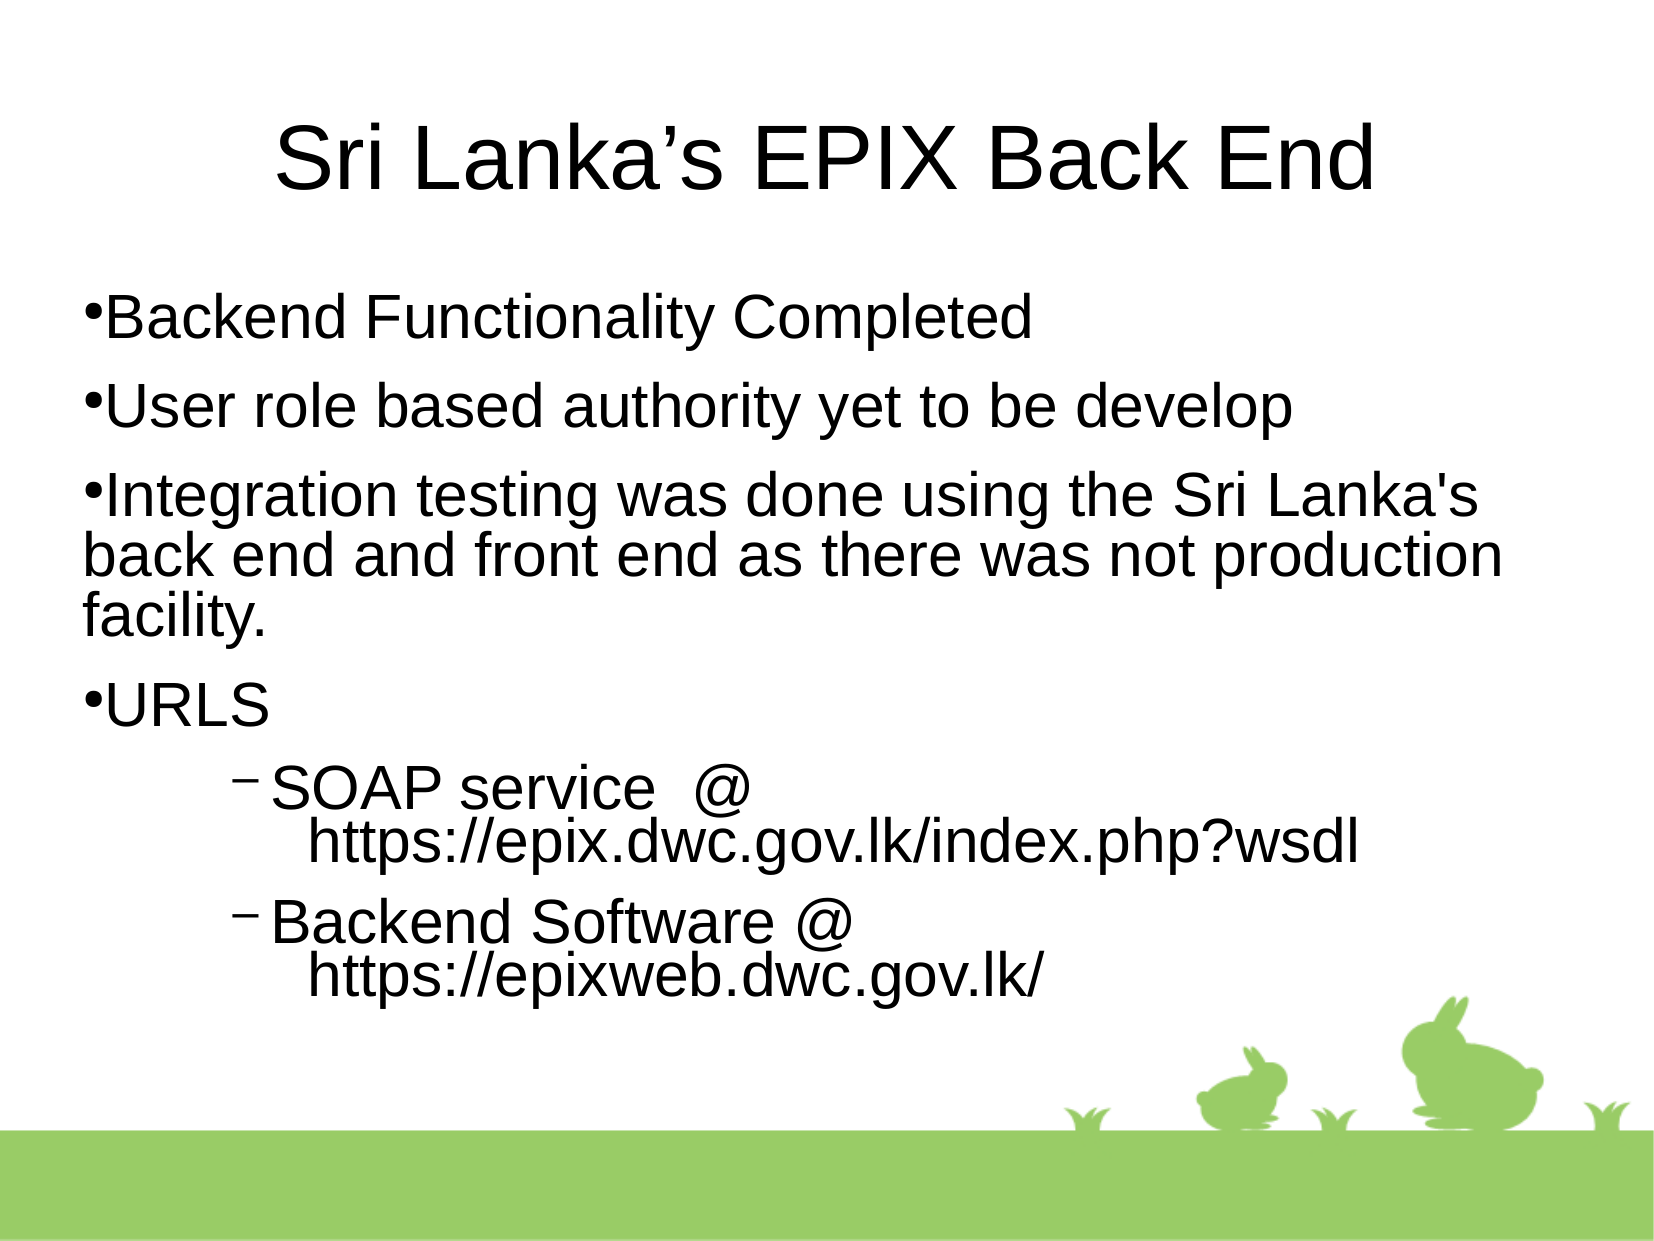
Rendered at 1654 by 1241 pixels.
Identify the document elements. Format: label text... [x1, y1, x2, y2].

title Sri Lanka’s EPIX Back End [82, 49, 1571, 257]
list Backend Functionality Completed User role based authority yet to be develop Integration testing was done using the Sri Lanka's back end and front end as there was not production facility. URLS SOAP service @ https://epix.dwc.gov.lk/index.php?wsdl Backend Software @ https://epixweb.dwc.gov.lk/ [82, 290, 1571, 1010]
